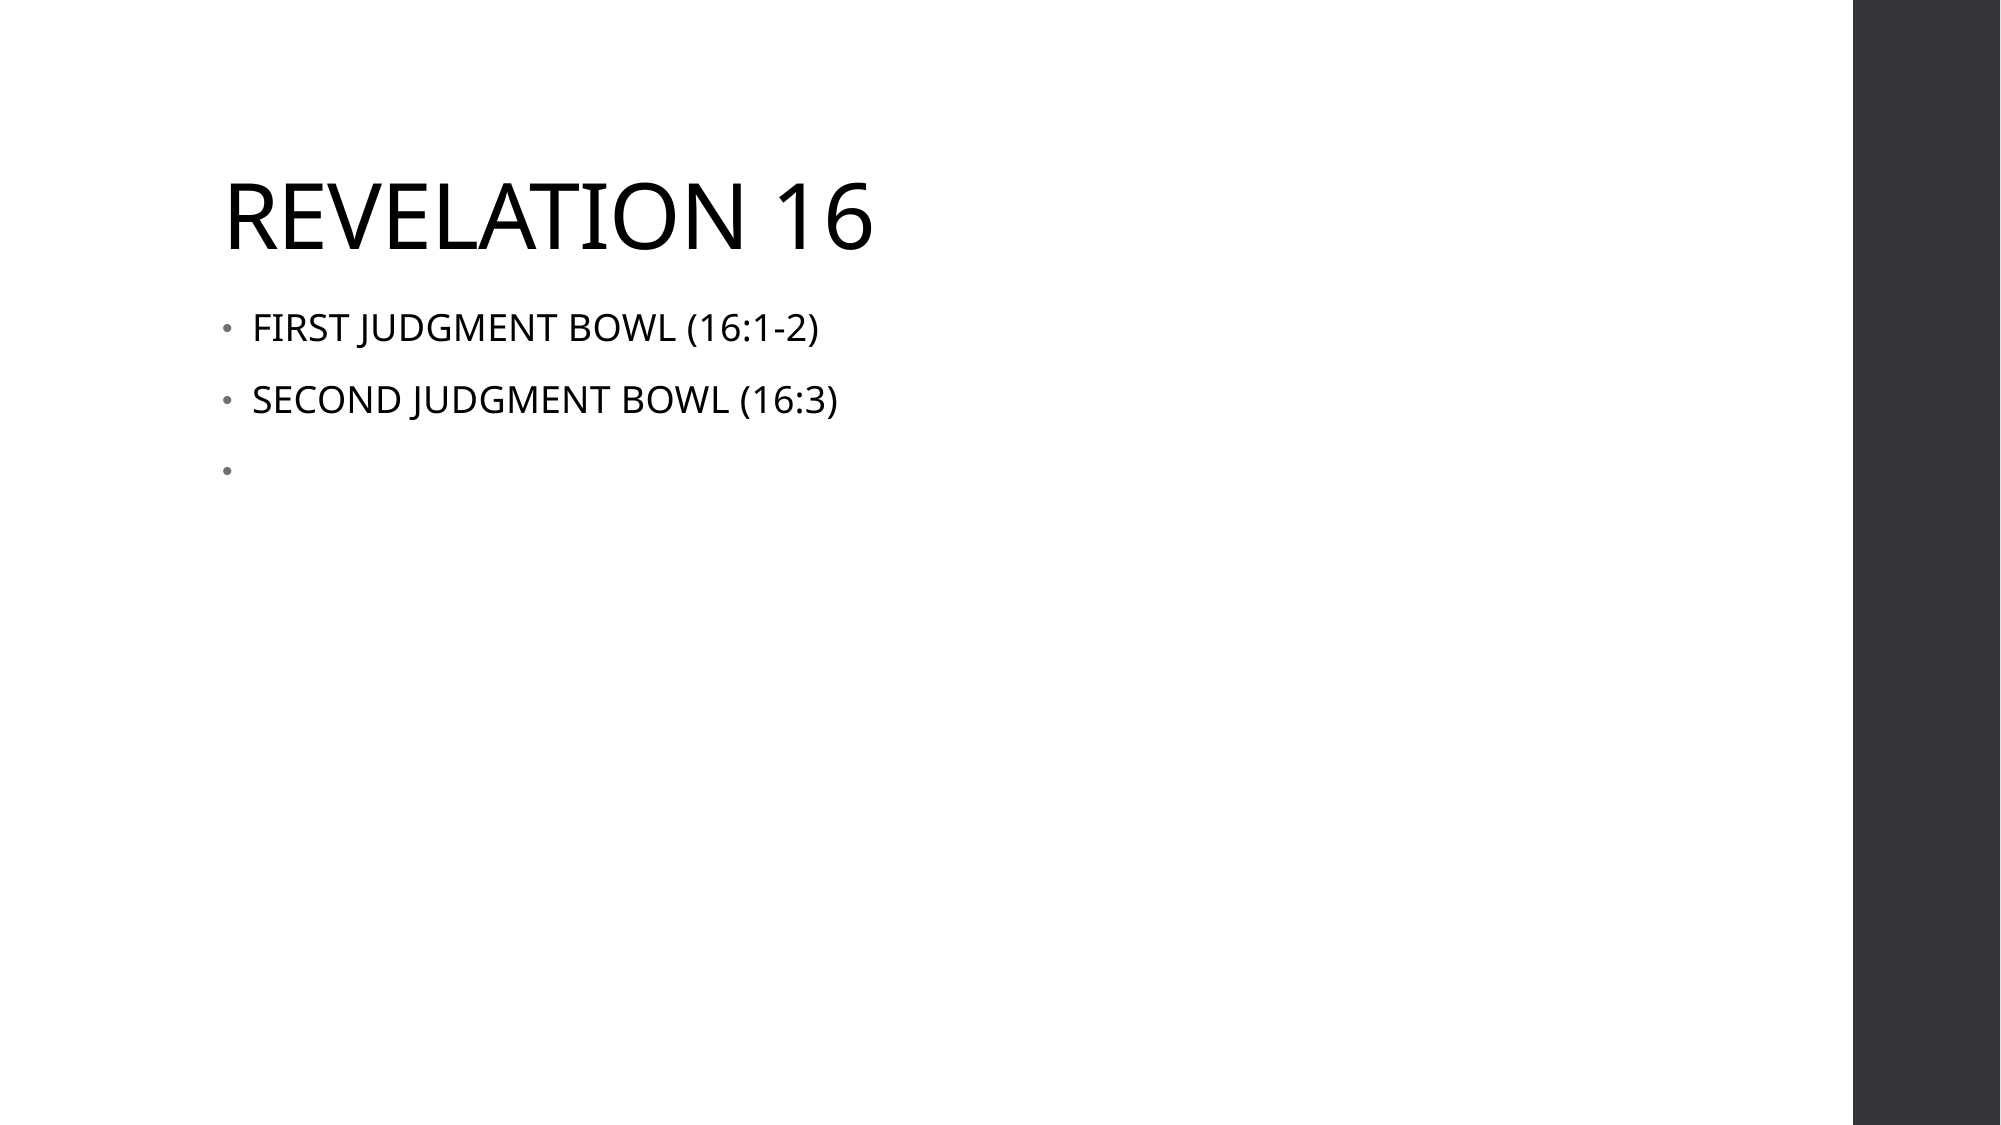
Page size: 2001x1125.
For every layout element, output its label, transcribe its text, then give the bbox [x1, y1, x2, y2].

title REVELATION 16 [206, 60, 1797, 278]
list FIRST JUDGMENT BOWL (16:1-2) SECOND JUDGMENT BOWL (16:3) [206, 299, 1617, 1014]
